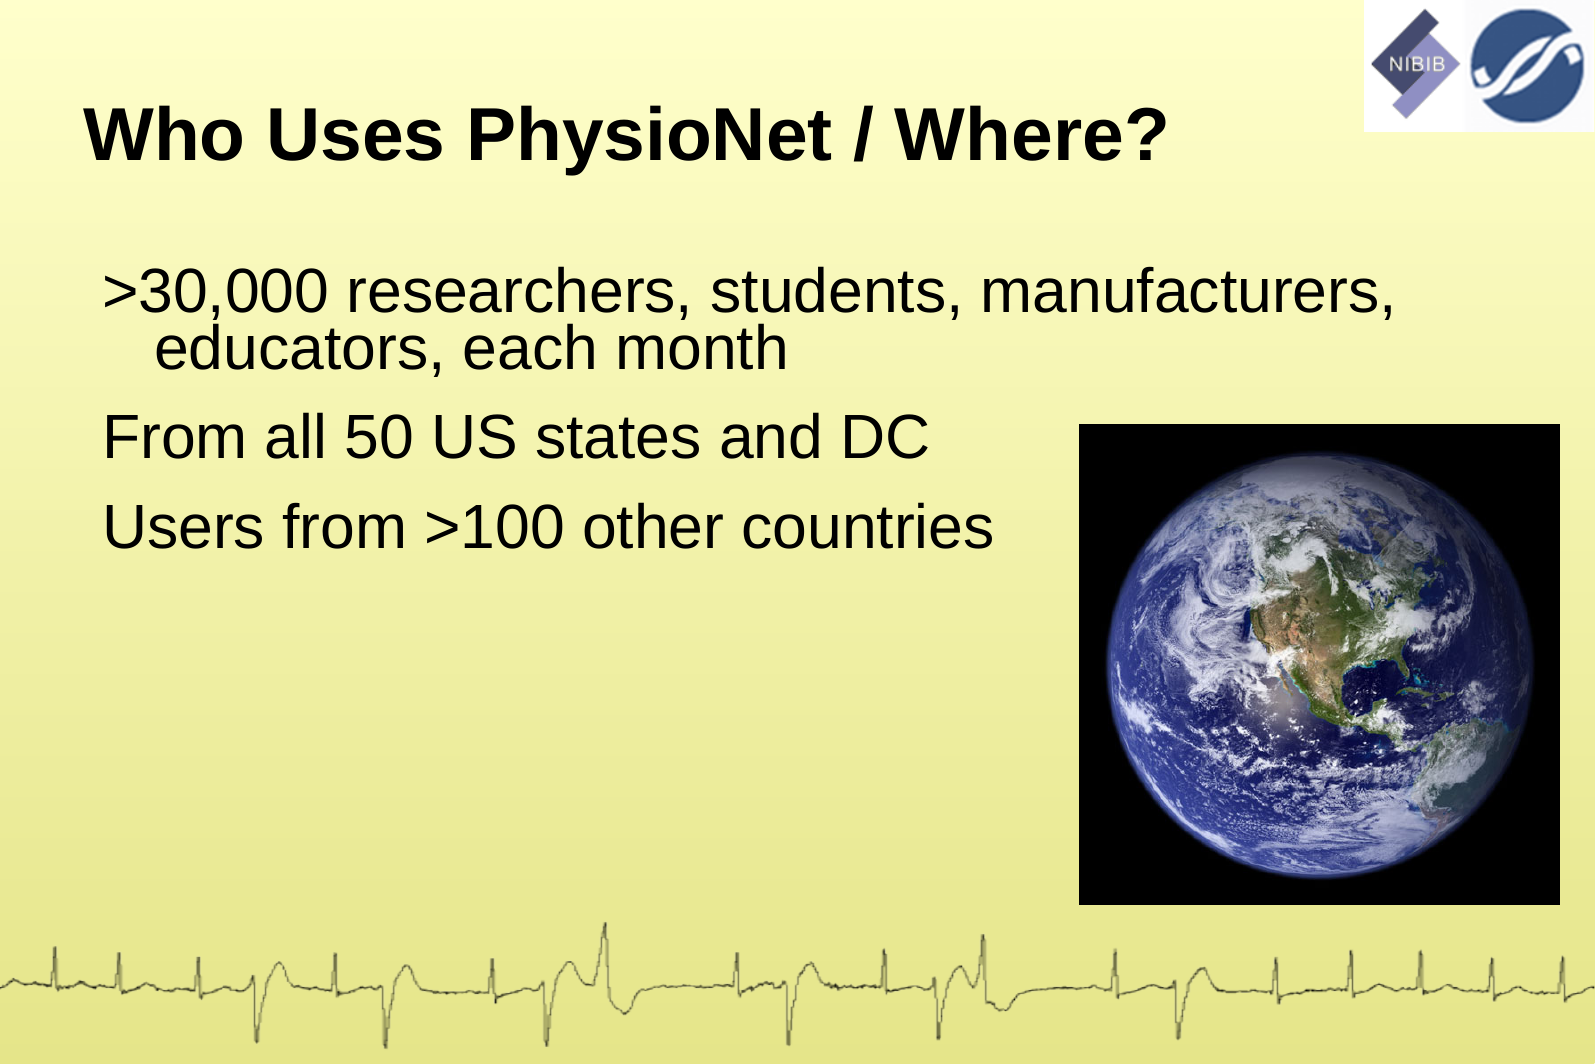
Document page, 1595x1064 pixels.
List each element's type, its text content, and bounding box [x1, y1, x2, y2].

text_box Who Uses PhysioNet / Where? [68, 94, 1398, 183]
picture [1364, 0, 1595, 132]
list >30,000 researchers, students, manufacturers, educators, each month From all 50 US states and DC Users from >100 other countries [84, 267, 1520, 845]
picture [1079, 424, 1560, 905]
picture [0, 913, 1595, 1064]
